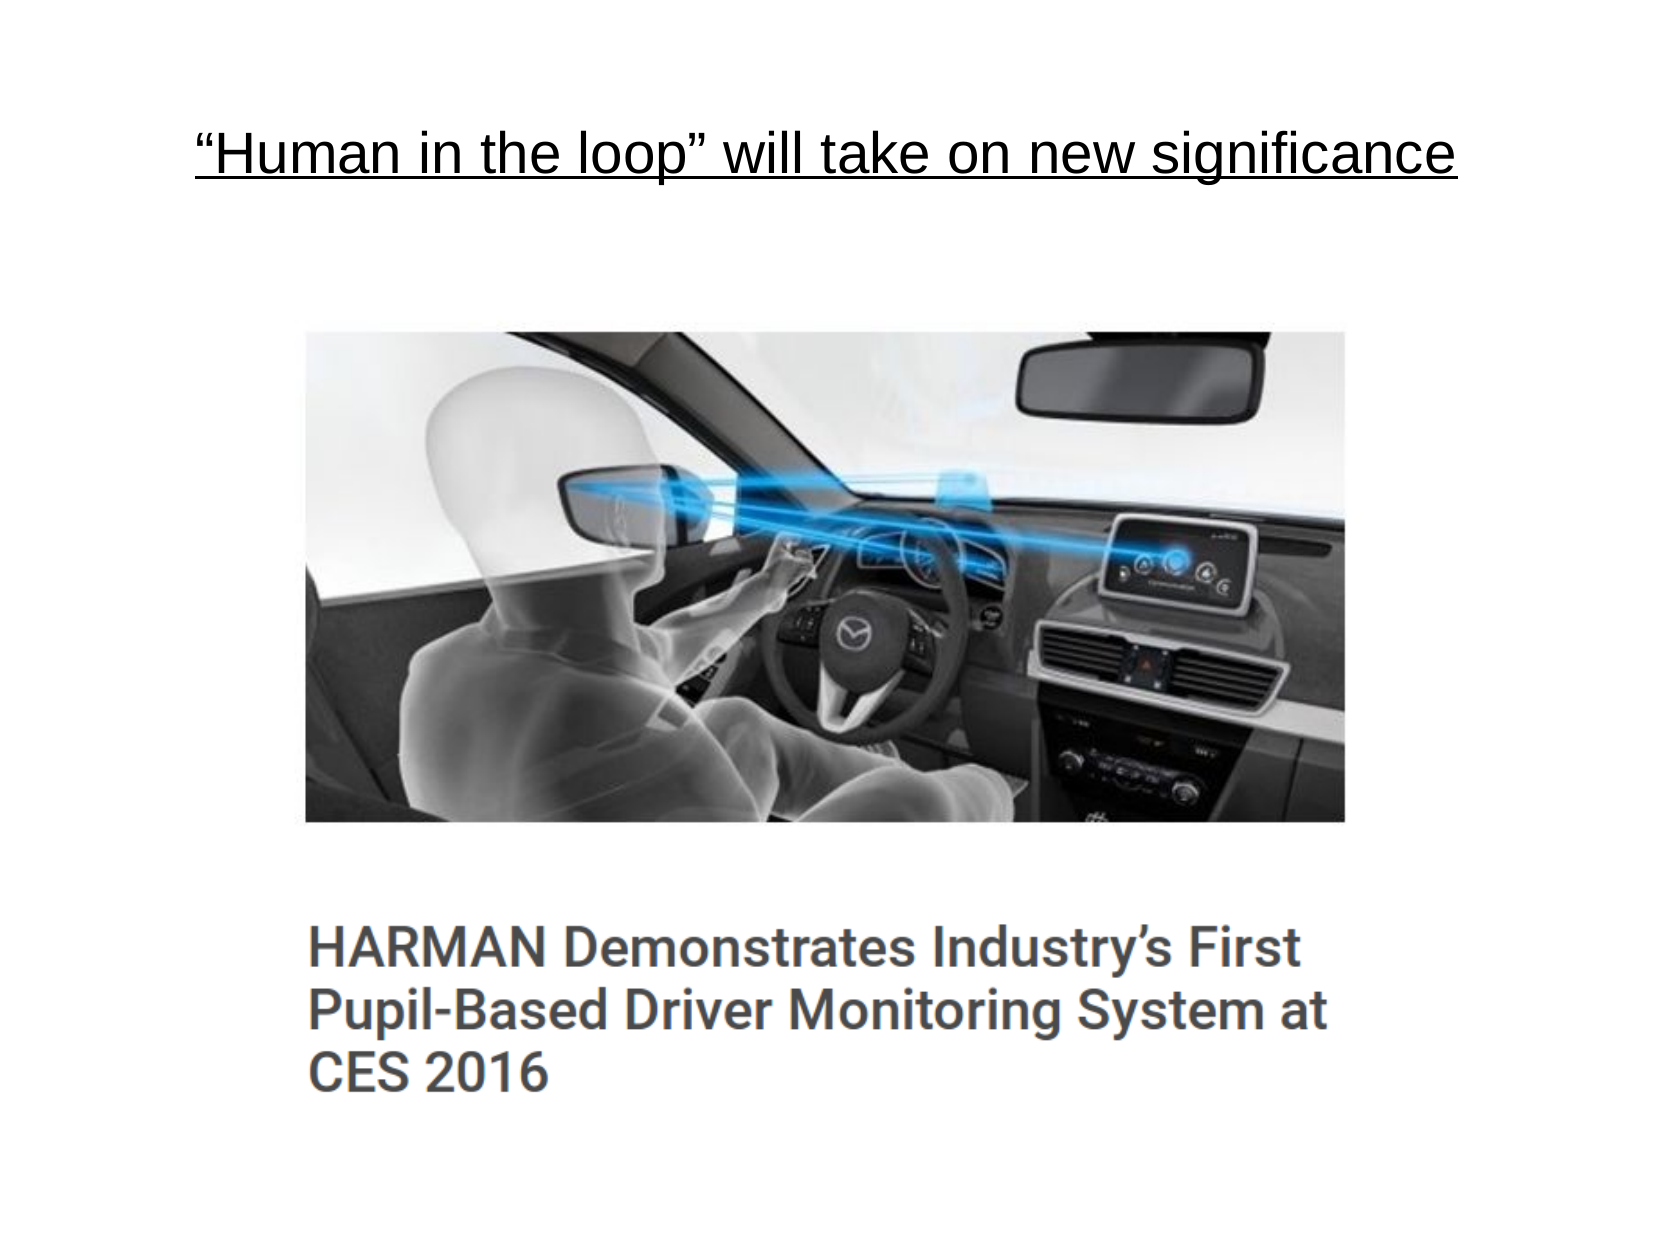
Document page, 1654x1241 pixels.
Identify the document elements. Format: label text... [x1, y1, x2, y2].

title “Human in the loop” will take on new significance [82, 49, 1571, 257]
picture [151, 235, 1502, 1126]
